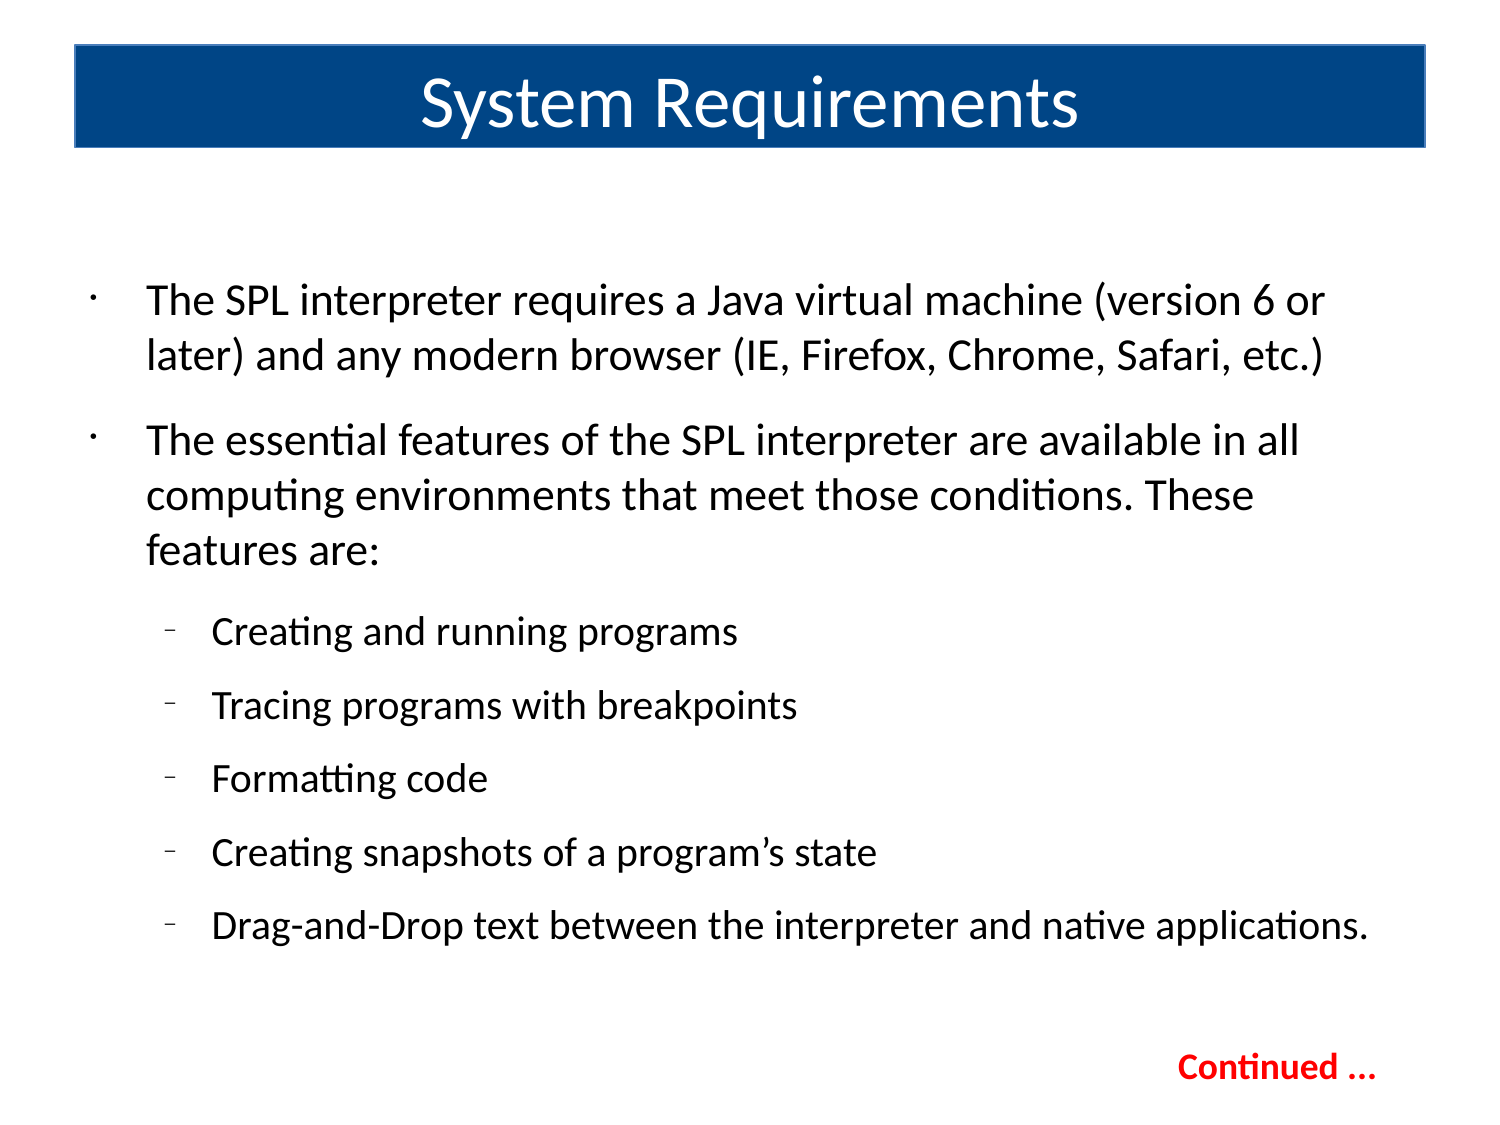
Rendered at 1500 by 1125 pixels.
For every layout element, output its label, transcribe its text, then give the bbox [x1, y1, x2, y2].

text_box Continued ... [1163, 1034, 1412, 1095]
list The SPL interpreter requires a Java virtual machine (version 6 or later) and any modern browser (IE, Firefox, Chrome, Safari, etc.) The essential features of the SPL interpreter are available in all computing environments that meet those conditions. These features are: Creating and running programs Tracing programs with breakpoints Formatting code Creating snapshots of a program’s state Drag-and-Drop text between the interpreter and native applications. [75, 262, 1425, 1005]
title System Requirements [75, 45, 1425, 148]
